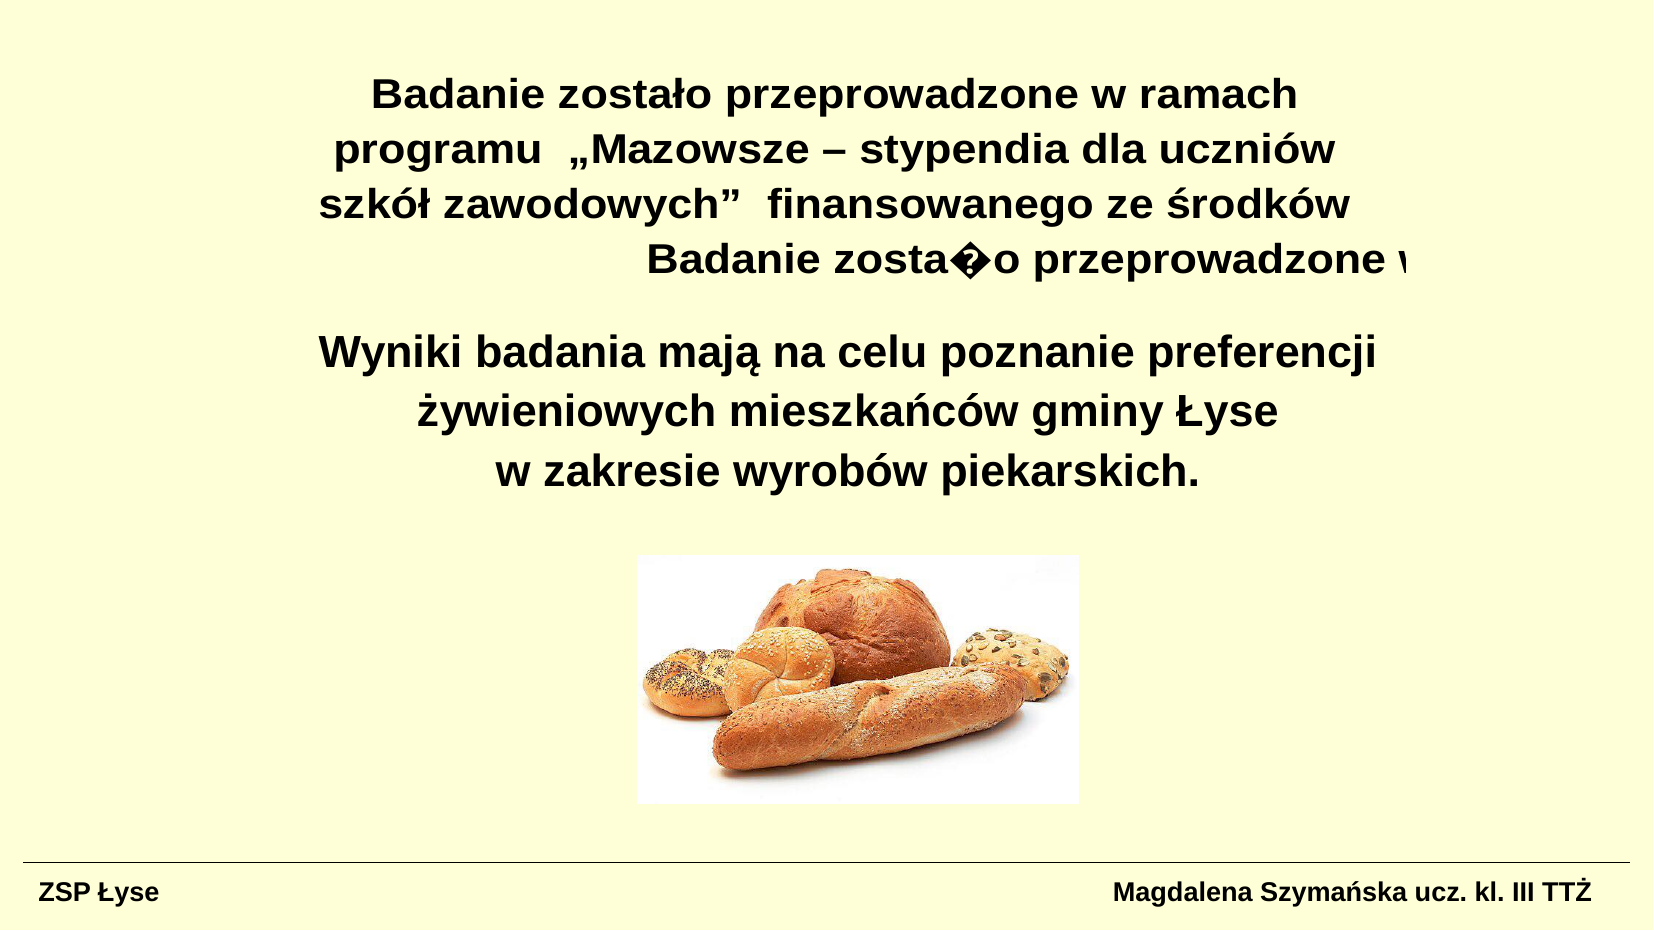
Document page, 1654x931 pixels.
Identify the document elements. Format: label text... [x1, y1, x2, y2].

chart [165, 42, 1503, 615]
picture [637, 615, 1079, 804]
text_box ZSP Łyse Magdalena Szymańska ucz. kl. III TTŻ [23, 869, 1607, 931]
